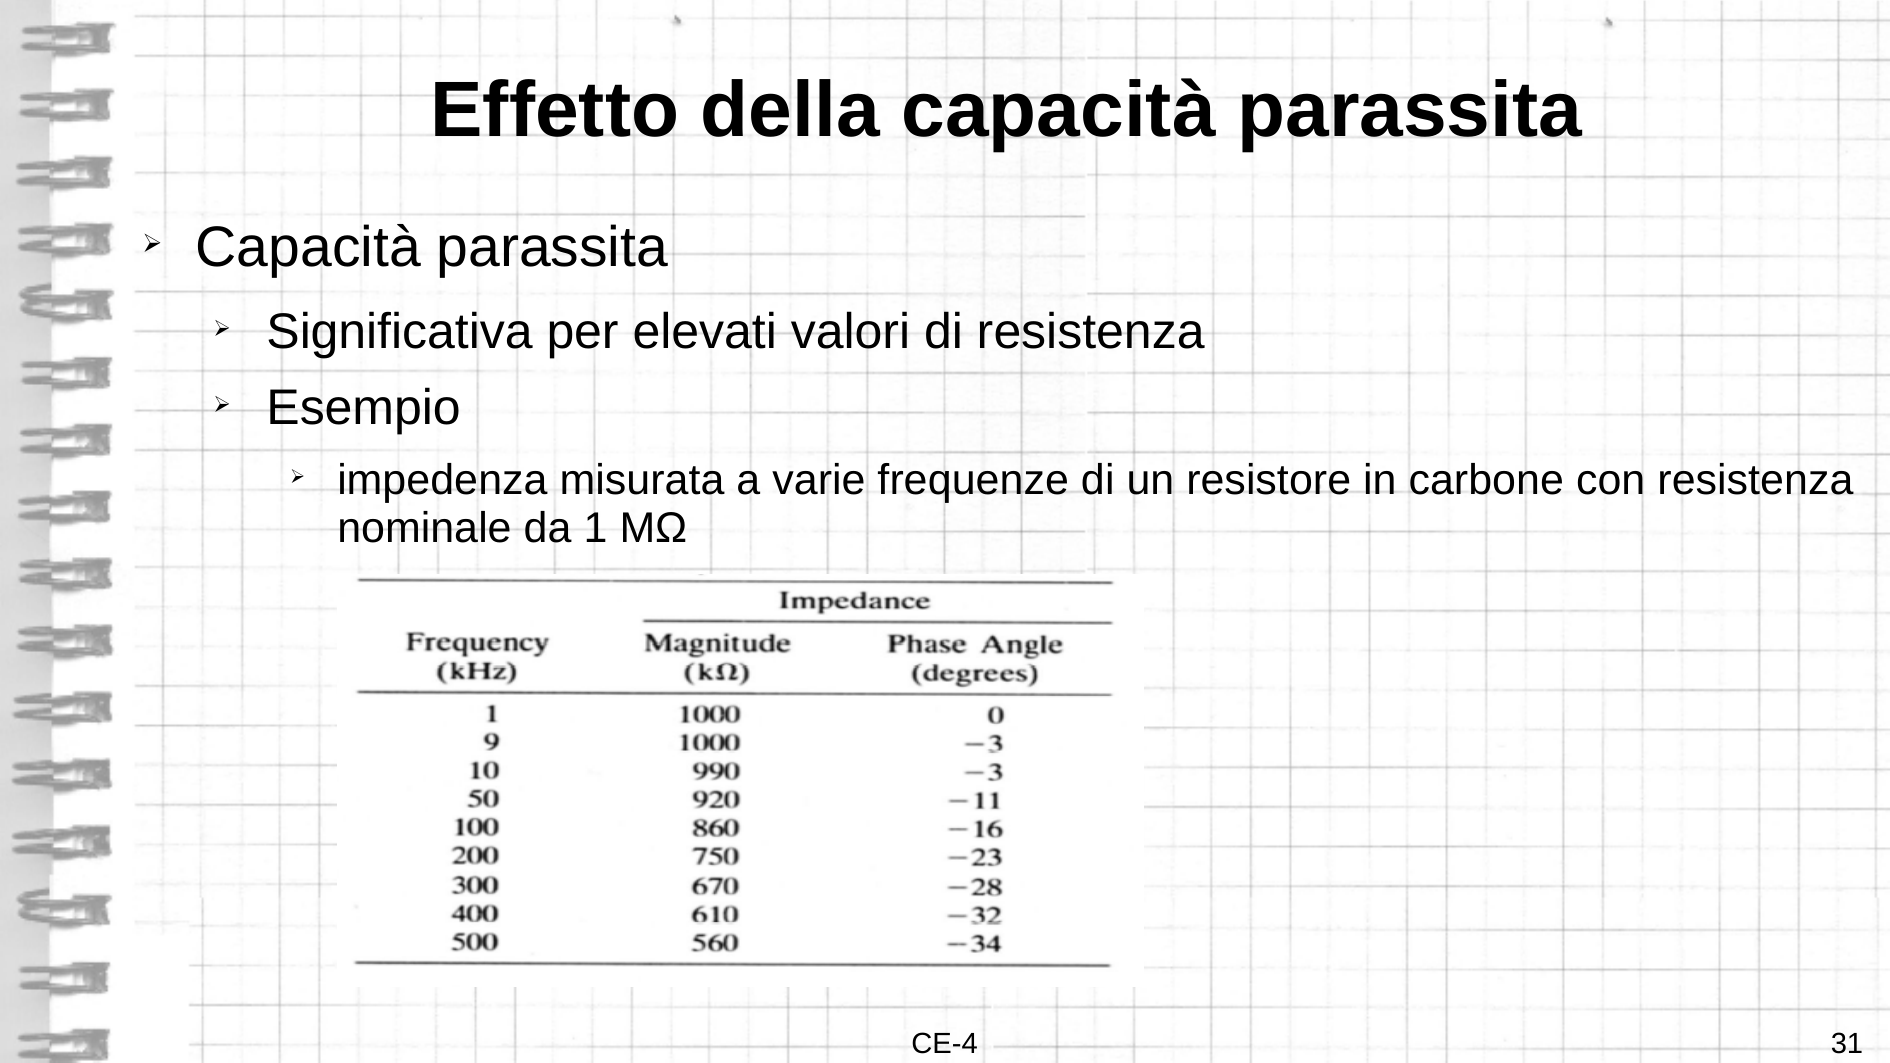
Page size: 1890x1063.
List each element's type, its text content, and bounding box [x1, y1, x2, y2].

title Effetto della capacità parassita [124, 20, 1890, 198]
picture [0, 0, 1890, 1063]
list Capacità parassita Significativa per elevati valori di resistenza Esempio impedenza misurata a varie frequenze di un resistore in carbone con resistenza nominale da 1 MΩ [124, 214, 1890, 832]
